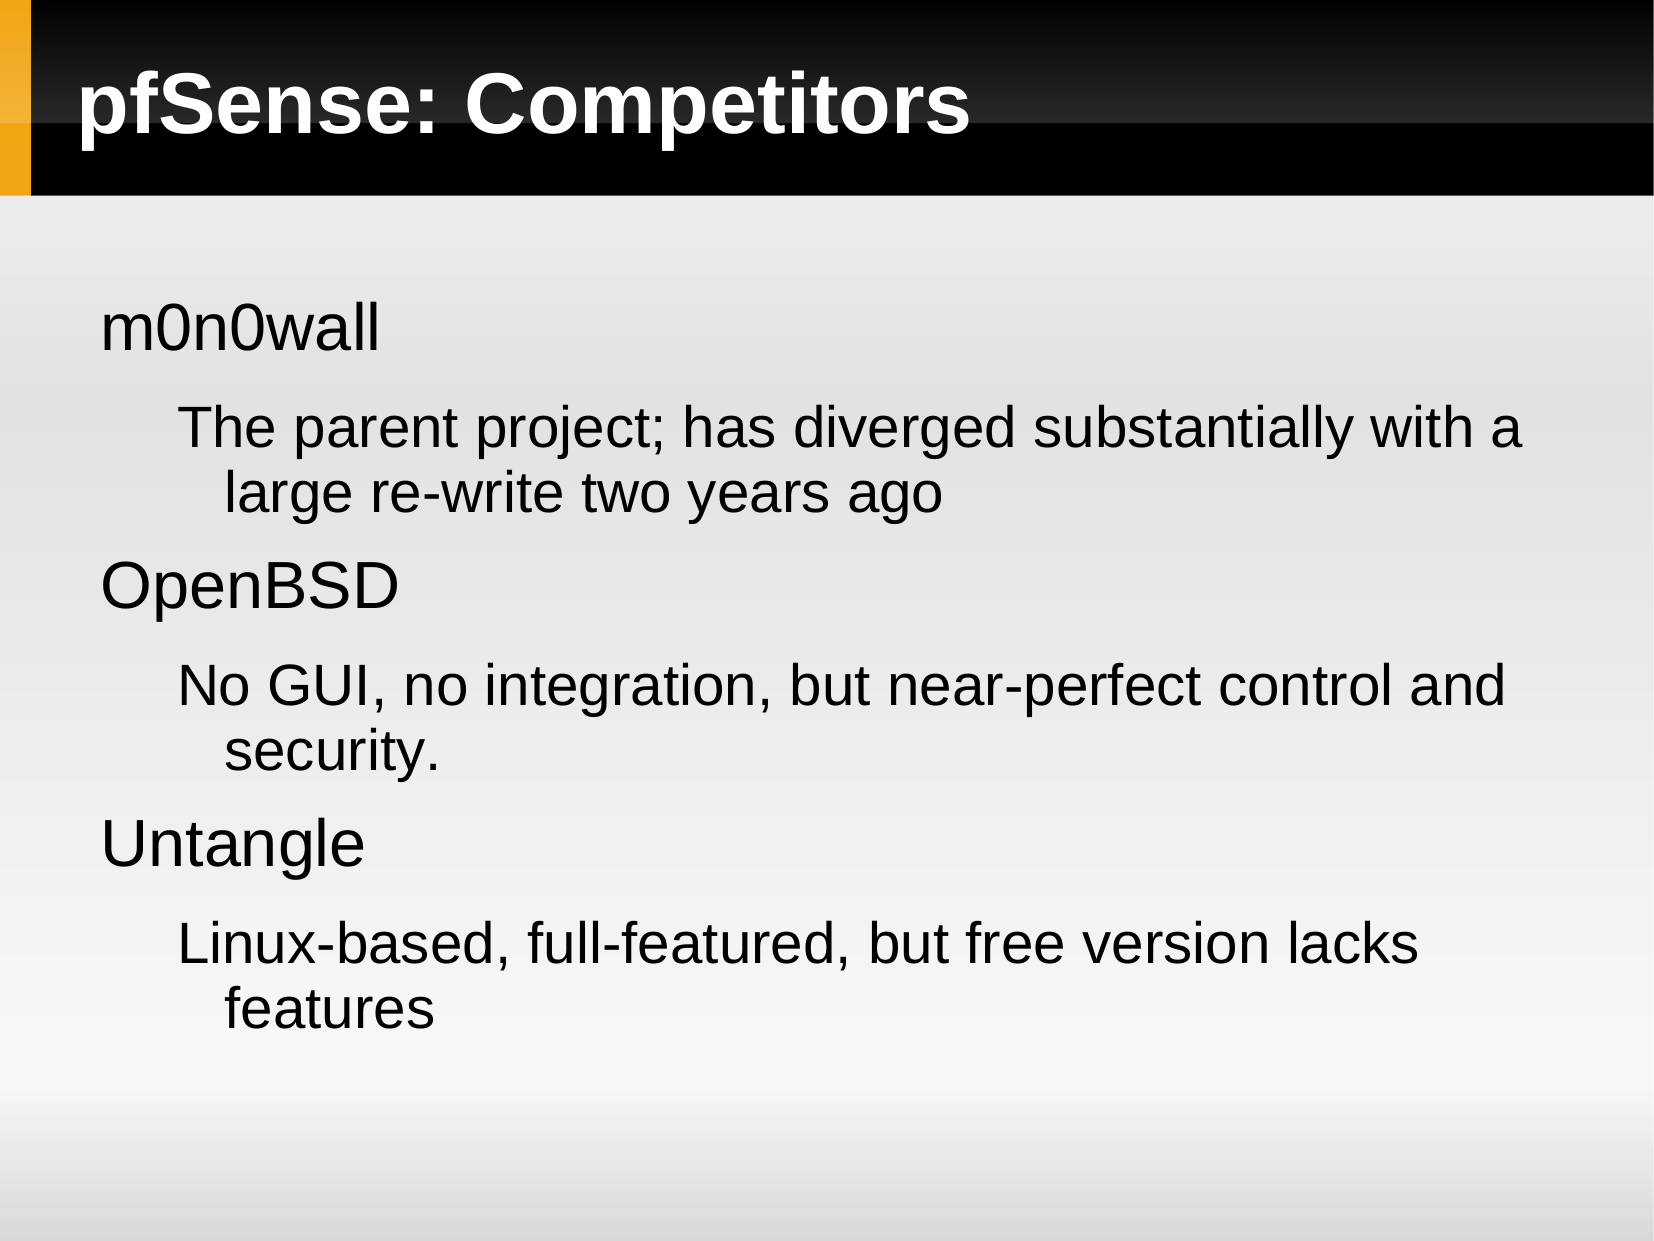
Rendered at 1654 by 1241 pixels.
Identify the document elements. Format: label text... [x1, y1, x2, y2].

title pfSense: Competitors [76, 0, 1565, 208]
picture [0, 0, 1654, 1241]
list m0n0wall The parent project; has diverged substantially with a large re-write two years ago OpenBSD No GUI, no integration, but near-perfect control and security. Untangle Linux-based, full-featured, but free version lacks features [82, 290, 1571, 1109]
